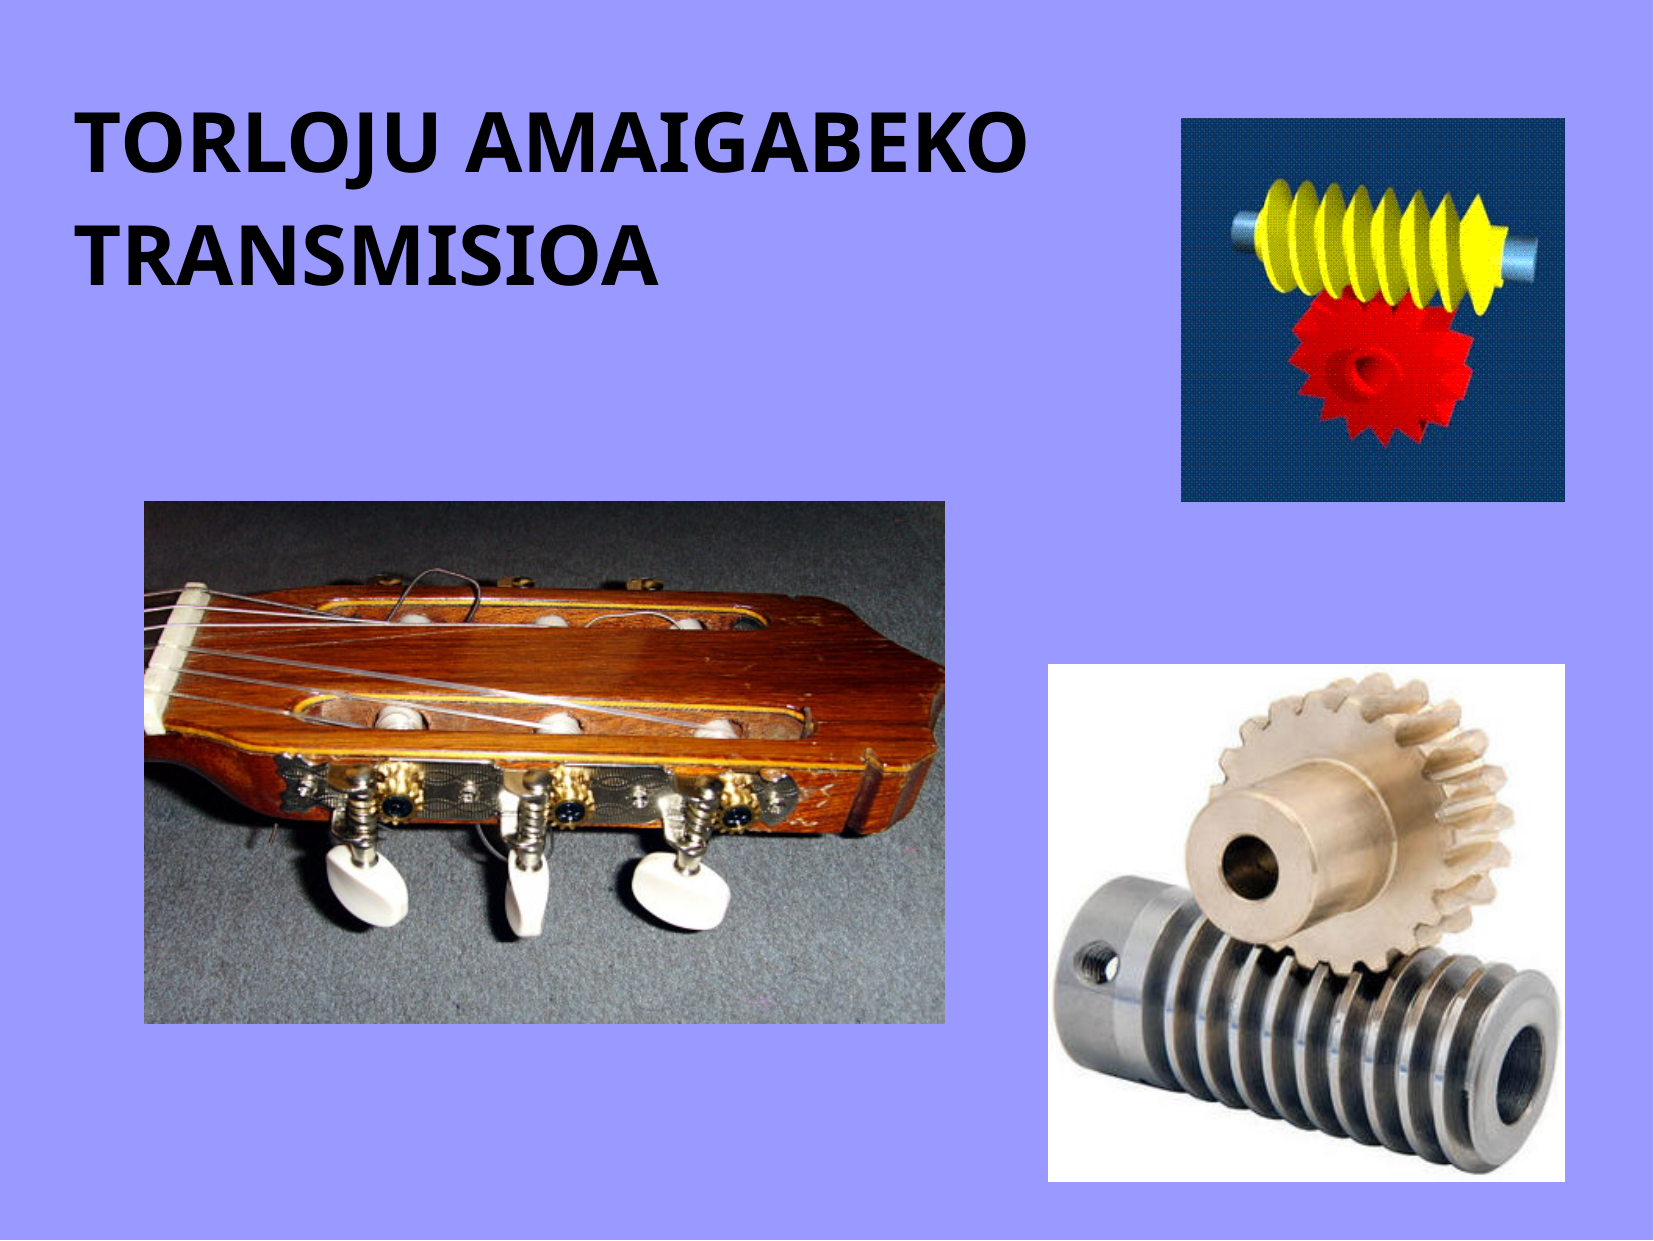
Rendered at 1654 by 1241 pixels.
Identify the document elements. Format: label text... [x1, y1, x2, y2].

picture [144, 501, 945, 1024]
picture [1181, 118, 1565, 502]
text_box TORLOJU AMAIGABEKO TRANSMISIOA [59, 75, 1270, 323]
picture [1048, 664, 1565, 1182]
